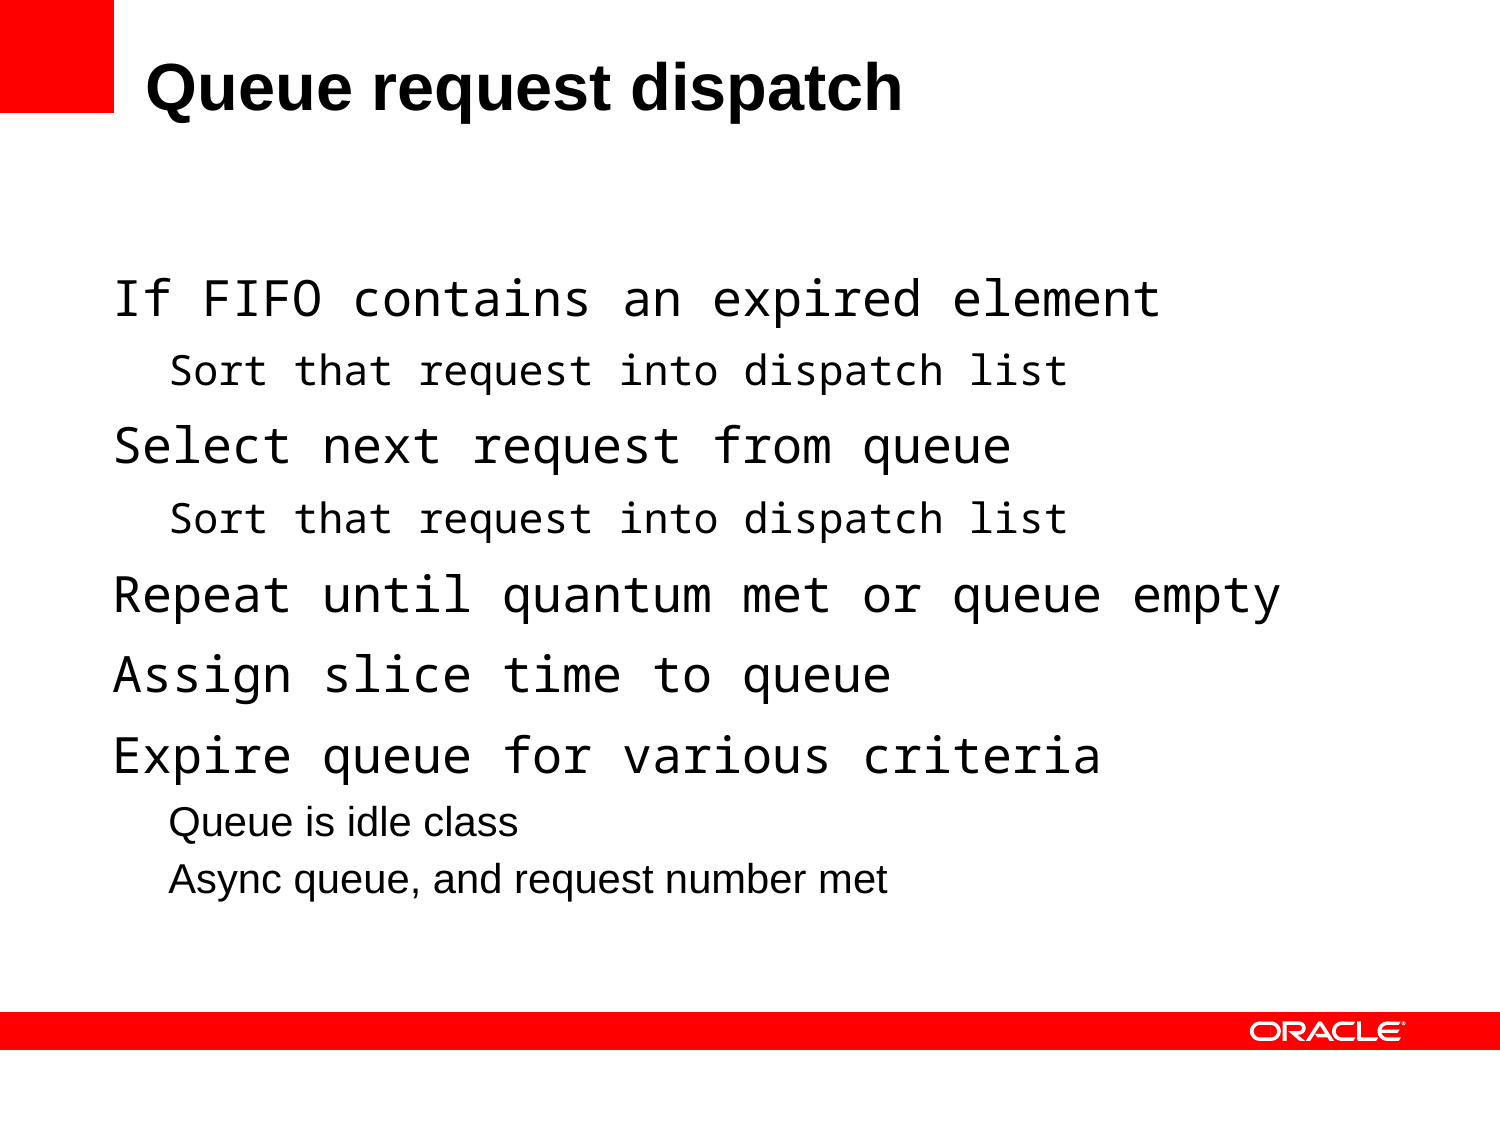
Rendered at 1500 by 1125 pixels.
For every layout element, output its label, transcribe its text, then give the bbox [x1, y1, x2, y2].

title Queue request dispatch [145, 49, 1390, 205]
picture [0, 1012, 1500, 1050]
list If FIFO contains an expired element Sort that request into dispatch list Select next request from queue Sort that request into dispatch list Repeat until quantum met or queue empty Assign slice time to queue Expire queue for various criteria Queue is idle class Async queue, and request number met [112, 262, 1349, 976]
picture [0, 0, 114, 113]
